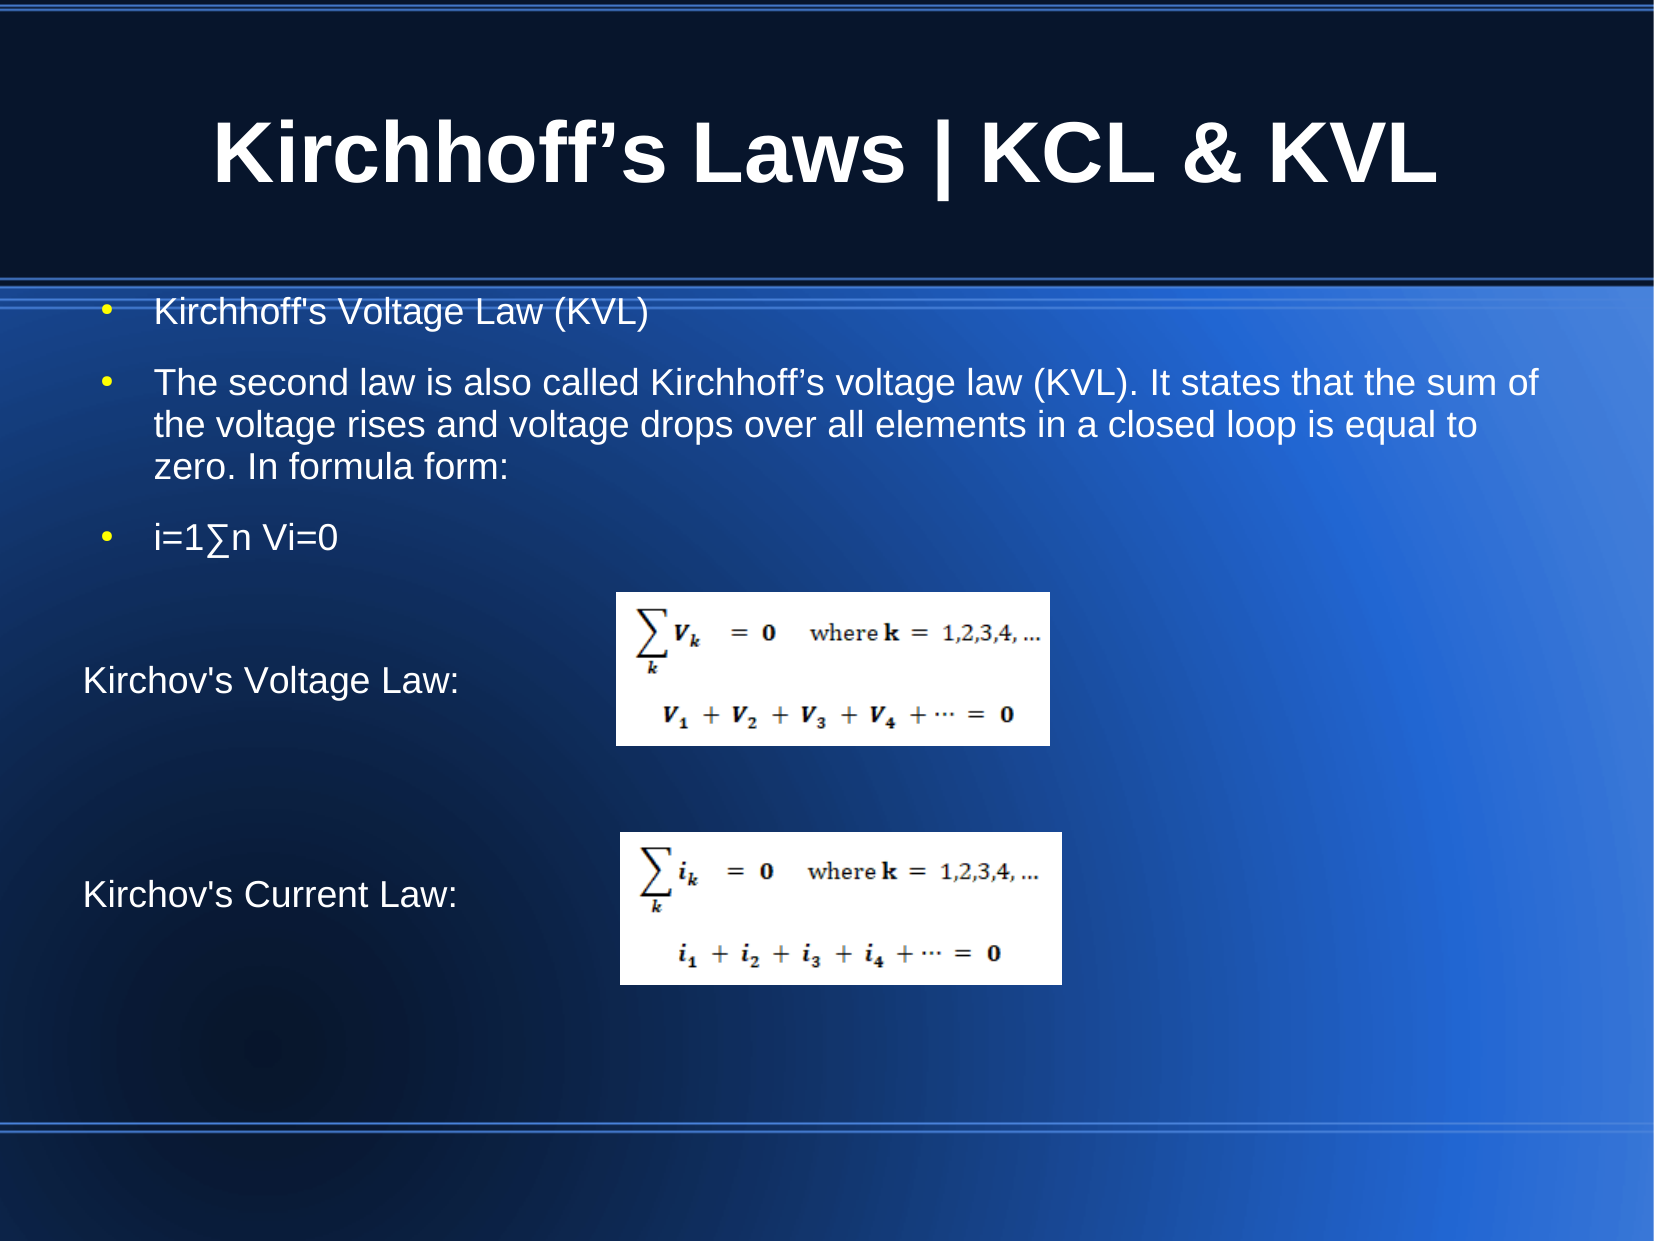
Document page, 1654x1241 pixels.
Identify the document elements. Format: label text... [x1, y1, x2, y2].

picture [0, 0, 1654, 1241]
list Kirchhoff's Voltage Law (KVL) The second law is also called Kirchhoff’s voltage law (KVL). It states that the sum of the voltage rises and voltage drops over all elements in a closed loop is equal to zero. In formula form: i=1∑n Vi=0 Kirchov's Voltage Law: Kirchov's Current Law: [82, 290, 1571, 1109]
title Kirchhoff’s Laws | KCL & KVL [82, 49, 1571, 257]
